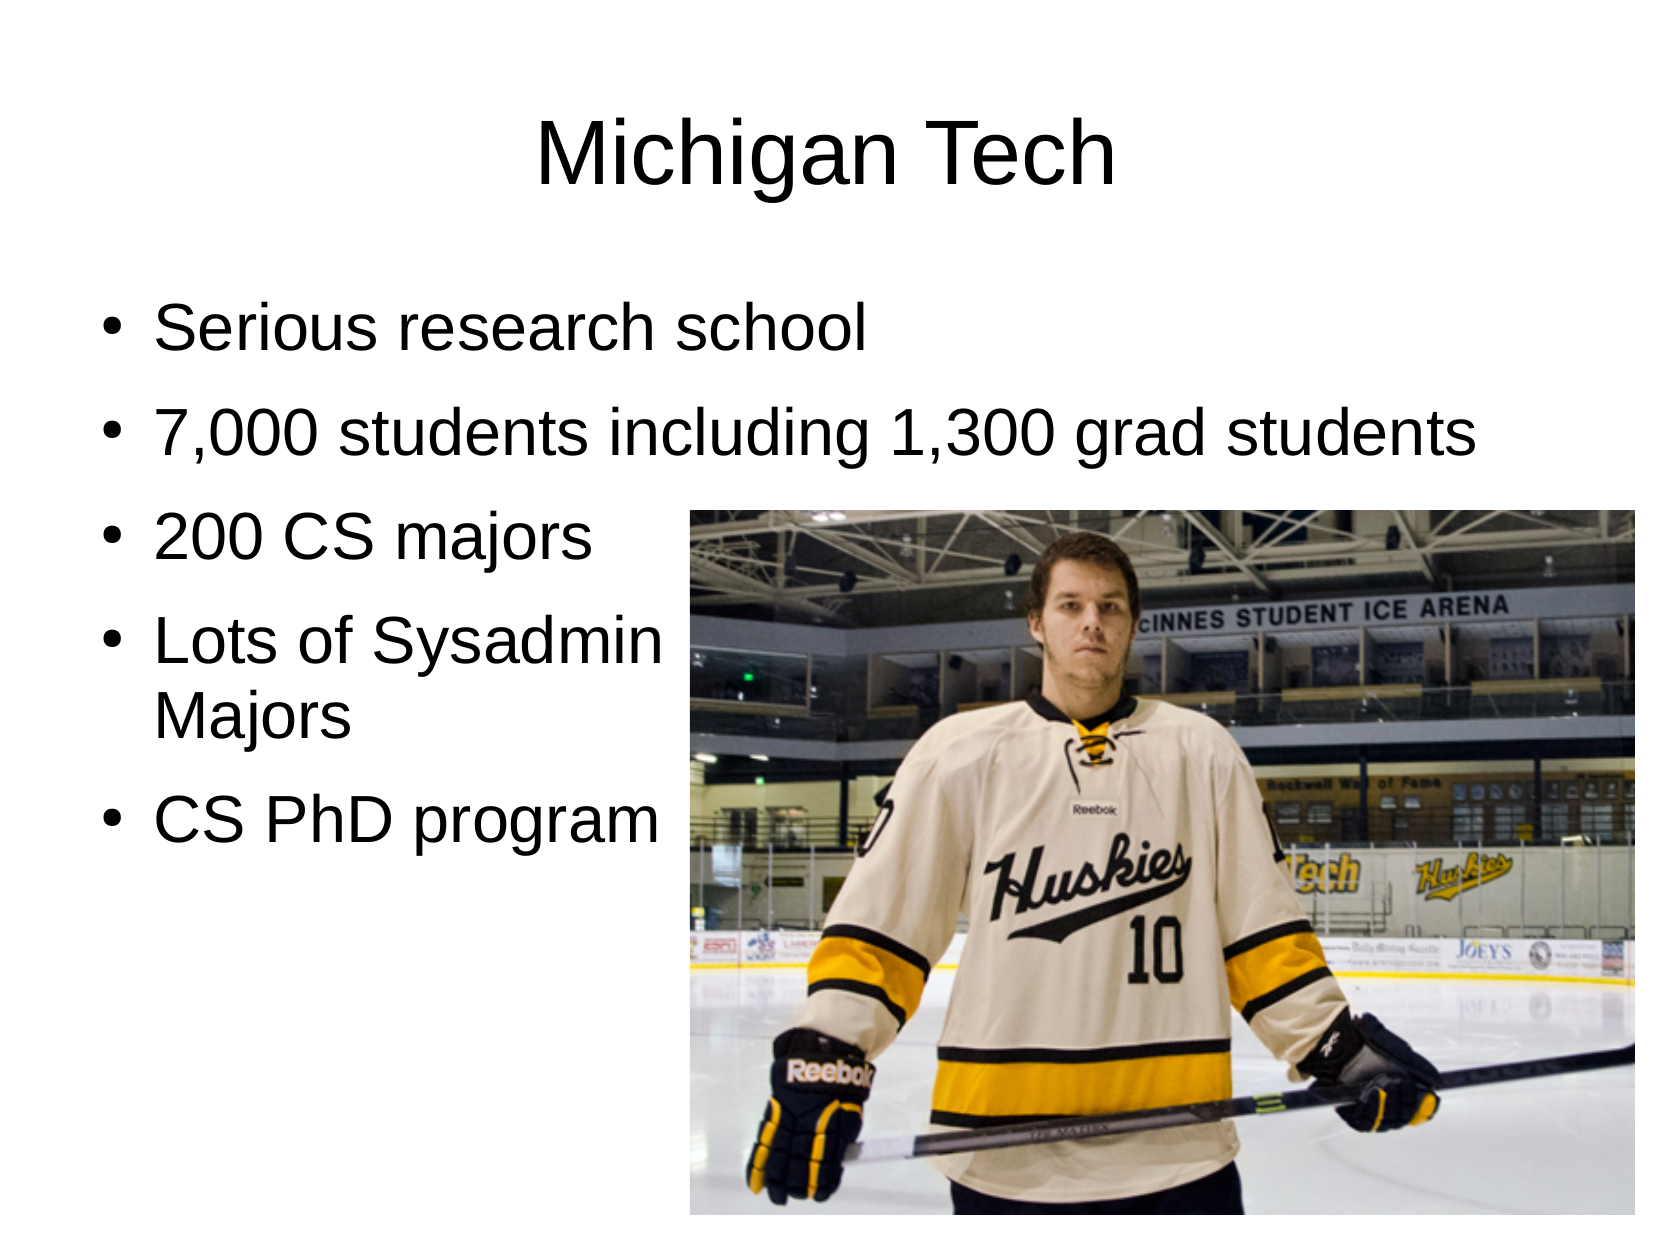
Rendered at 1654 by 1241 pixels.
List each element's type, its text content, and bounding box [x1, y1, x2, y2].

title Michigan Tech [82, 49, 1571, 257]
list Serious research school 7,000 students including 1,300 grad students 200 CS majors Lots of Sysadmin Majors CS PhD program [82, 290, 1571, 1010]
picture [689, 510, 1636, 1216]
